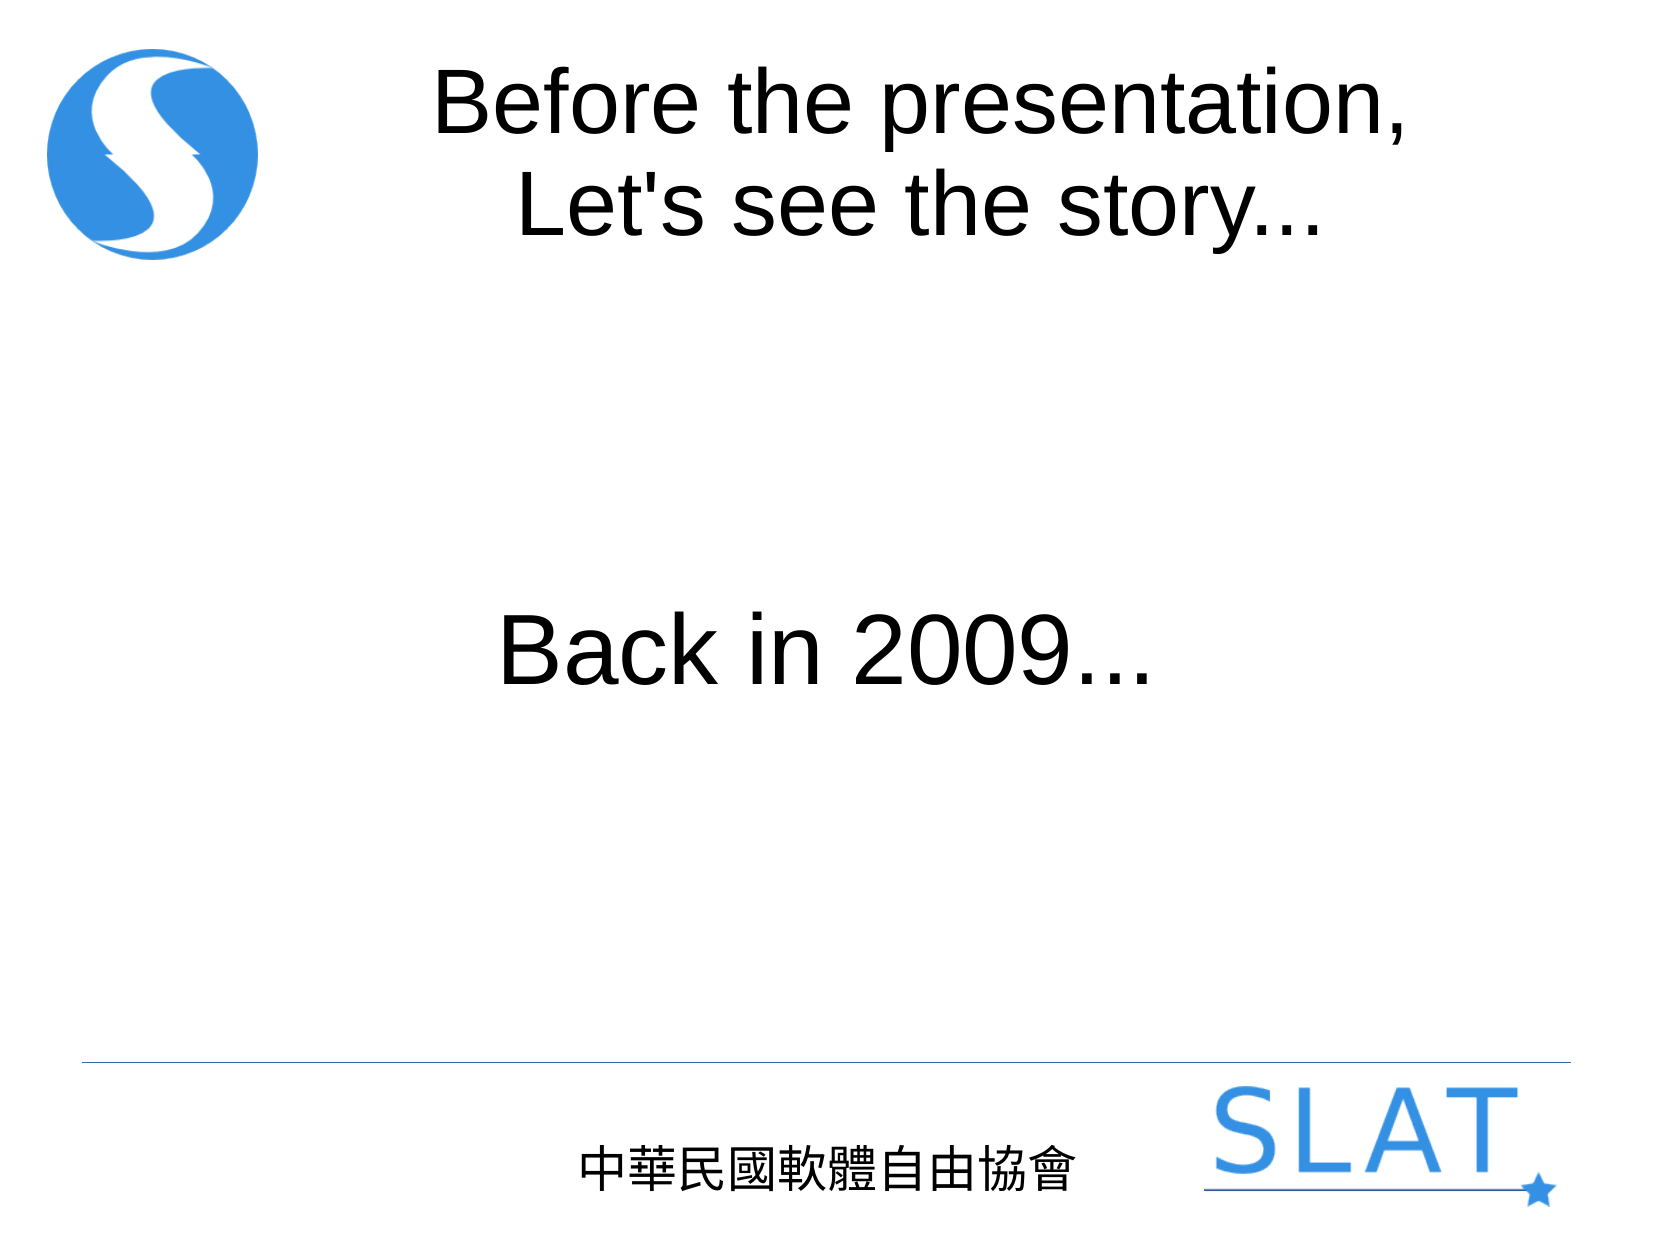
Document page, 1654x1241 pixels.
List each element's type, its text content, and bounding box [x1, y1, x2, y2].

title Before the presentation, Let's see the story... [271, 49, 1571, 257]
picture [47, 49, 258, 260]
subtitle Back in 2009... [82, 290, 1571, 1010]
picture [1204, 1086, 1557, 1207]
